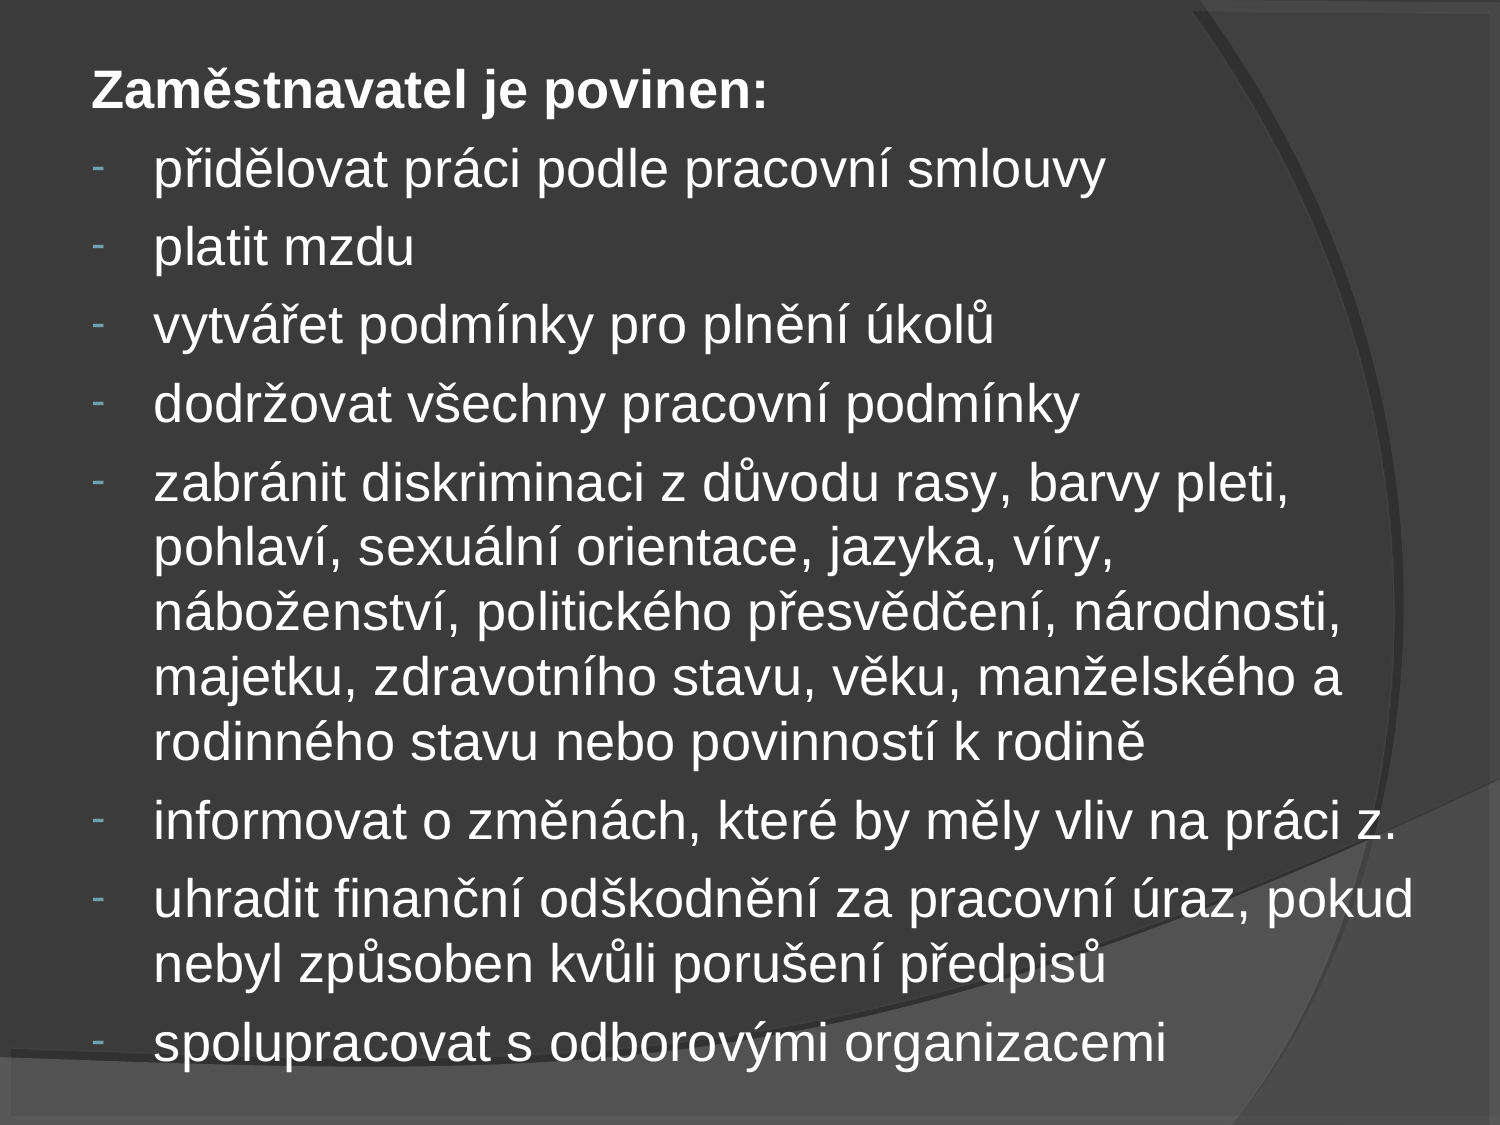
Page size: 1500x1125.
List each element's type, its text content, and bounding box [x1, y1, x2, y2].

list Zaměstnavatel je povinen: přidělovat práci podle pracovní smlouvy platit mzdu vytvářet podmínky pro plnění úkolů dodržovat všechny pracovní podmínky zabránit diskriminaci z důvodu rasy, barvy pleti, pohlaví, sexuální orientace, jazyka, víry, náboženství, politického přesvědčení, národnosti, majetku, zdravotního stavu, věku, manželského a rodinného stavu nebo povinností k rodině informovat o změnách, které by měly vliv na práci z. uhradit finanční odškodnění za pracovní úraz, pokud nebyl způsoben kvůli porušení předpisů spolupracovat s odborovými organizacemi [70, 46, 1454, 1125]
